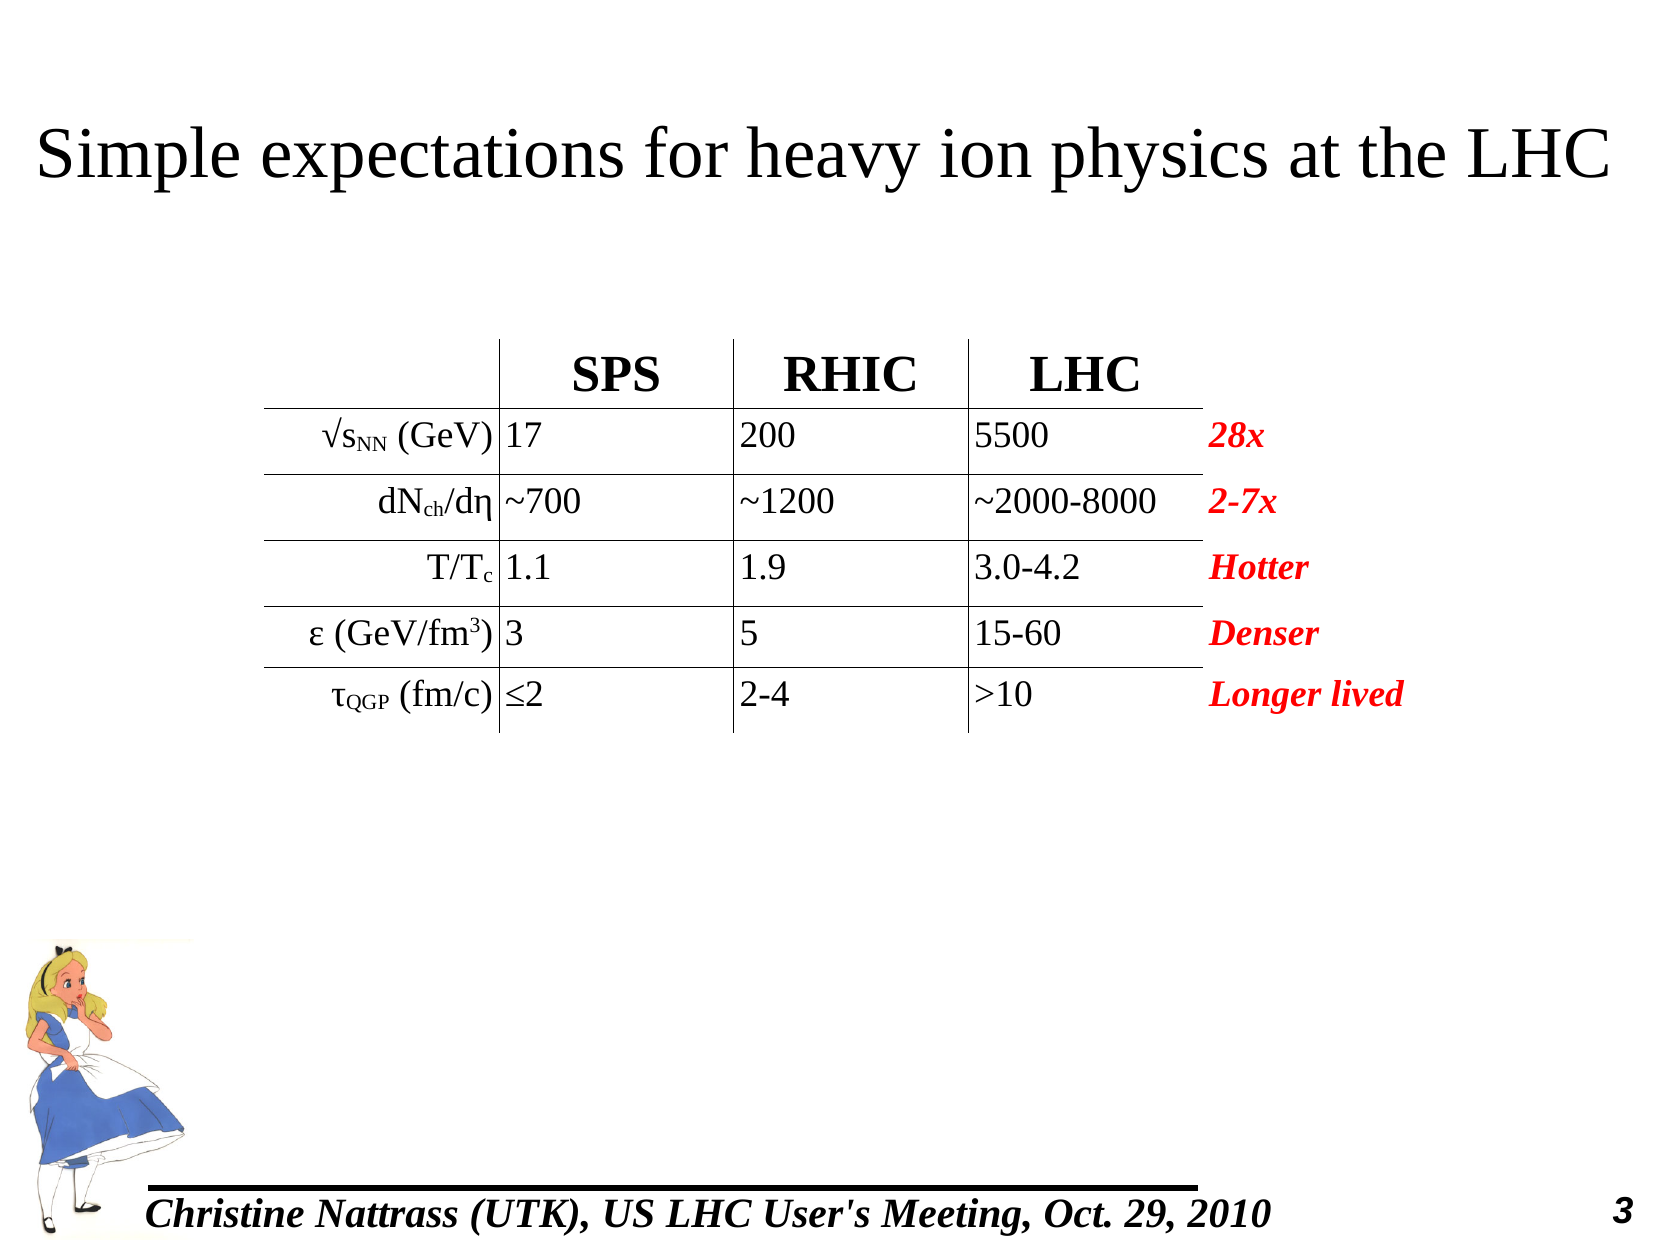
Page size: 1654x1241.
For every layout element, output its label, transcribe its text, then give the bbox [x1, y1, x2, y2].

table_cell dNch/dη [264, 475, 499, 540]
table_cell √sNN (GeV) [264, 409, 499, 474]
table_header [1203, 339, 1438, 409]
table_cell 3.0-4.2 [969, 541, 1203, 606]
table_cell ~2000-8000 [969, 475, 1203, 540]
table_cell Longer lived [1203, 667, 1438, 733]
table_cell ε (GeV/fm3) [264, 607, 499, 667]
table_cell 5500 [969, 409, 1203, 474]
picture [8, 939, 194, 1240]
table_cell 2-4 [734, 668, 968, 733]
table_cell Denser [1203, 606, 1438, 667]
table_cell 17 [500, 409, 733, 474]
table_cell 5 [734, 607, 968, 667]
table_cell ~700 [500, 475, 733, 540]
table_header RHIC [734, 339, 968, 408]
text_box 3 [1572, 1182, 1648, 1240]
table_cell 1.1 [500, 541, 733, 606]
table_cell ≤2 [500, 668, 733, 733]
table_cell τQGP (fm/c) [264, 668, 499, 733]
table_header SPS [500, 339, 733, 408]
table_cell T/Tc [264, 541, 499, 606]
table_cell 2-7x [1203, 474, 1438, 540]
table_cell >10 [969, 668, 1203, 733]
table_header [264, 339, 499, 408]
table_cell 15-60 [969, 607, 1203, 667]
table_cell 200 [734, 409, 968, 474]
table_cell 3 [500, 607, 733, 667]
table_cell ~1200 [734, 475, 968, 540]
title Simple expectations for heavy ion physics at the LHC [0, 49, 1650, 257]
table_cell 1.9 [734, 541, 968, 606]
table_cell 28x [1203, 409, 1438, 474]
table_header LHC [969, 339, 1203, 408]
table_cell Hotter [1203, 540, 1438, 606]
